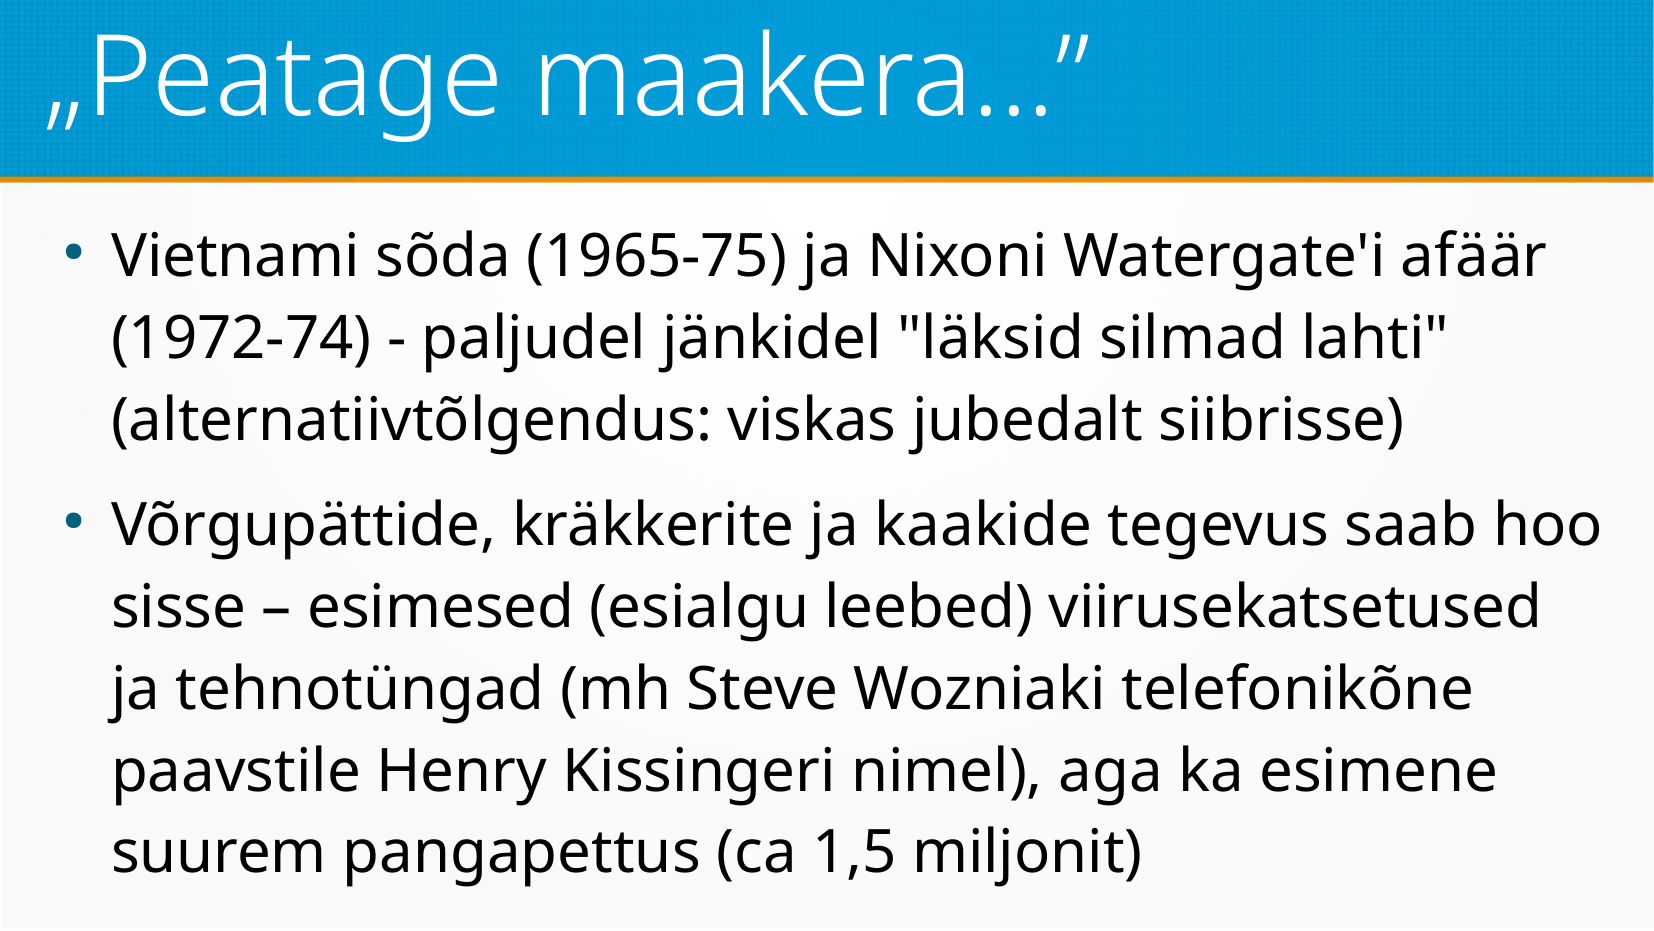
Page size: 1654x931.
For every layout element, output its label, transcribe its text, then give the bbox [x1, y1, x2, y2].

list Vietnami sõda (1965-75) ja Nixoni Watergate'i afäär (1972-74) - paljudel jänkidel "läksid silmad lahti" (alternatiivtõlgendus: viskas jubedalt siibrisse) Võrgupättide, kräkkerite ja kaakide tegevus saab hoo sisse – esimesed (esialgu leebed) viirusekatsetused ja tehnotüngad (mh Steve Wozniaki telefonikõne paavstile Henry Kissingeri nimel), aga ka esimene suurem pangapettus (ca 1,5 miljonit) [47, 212, 1607, 902]
title „Peatage maakera...” [43, 0, 1619, 149]
picture [0, 175, 1654, 931]
